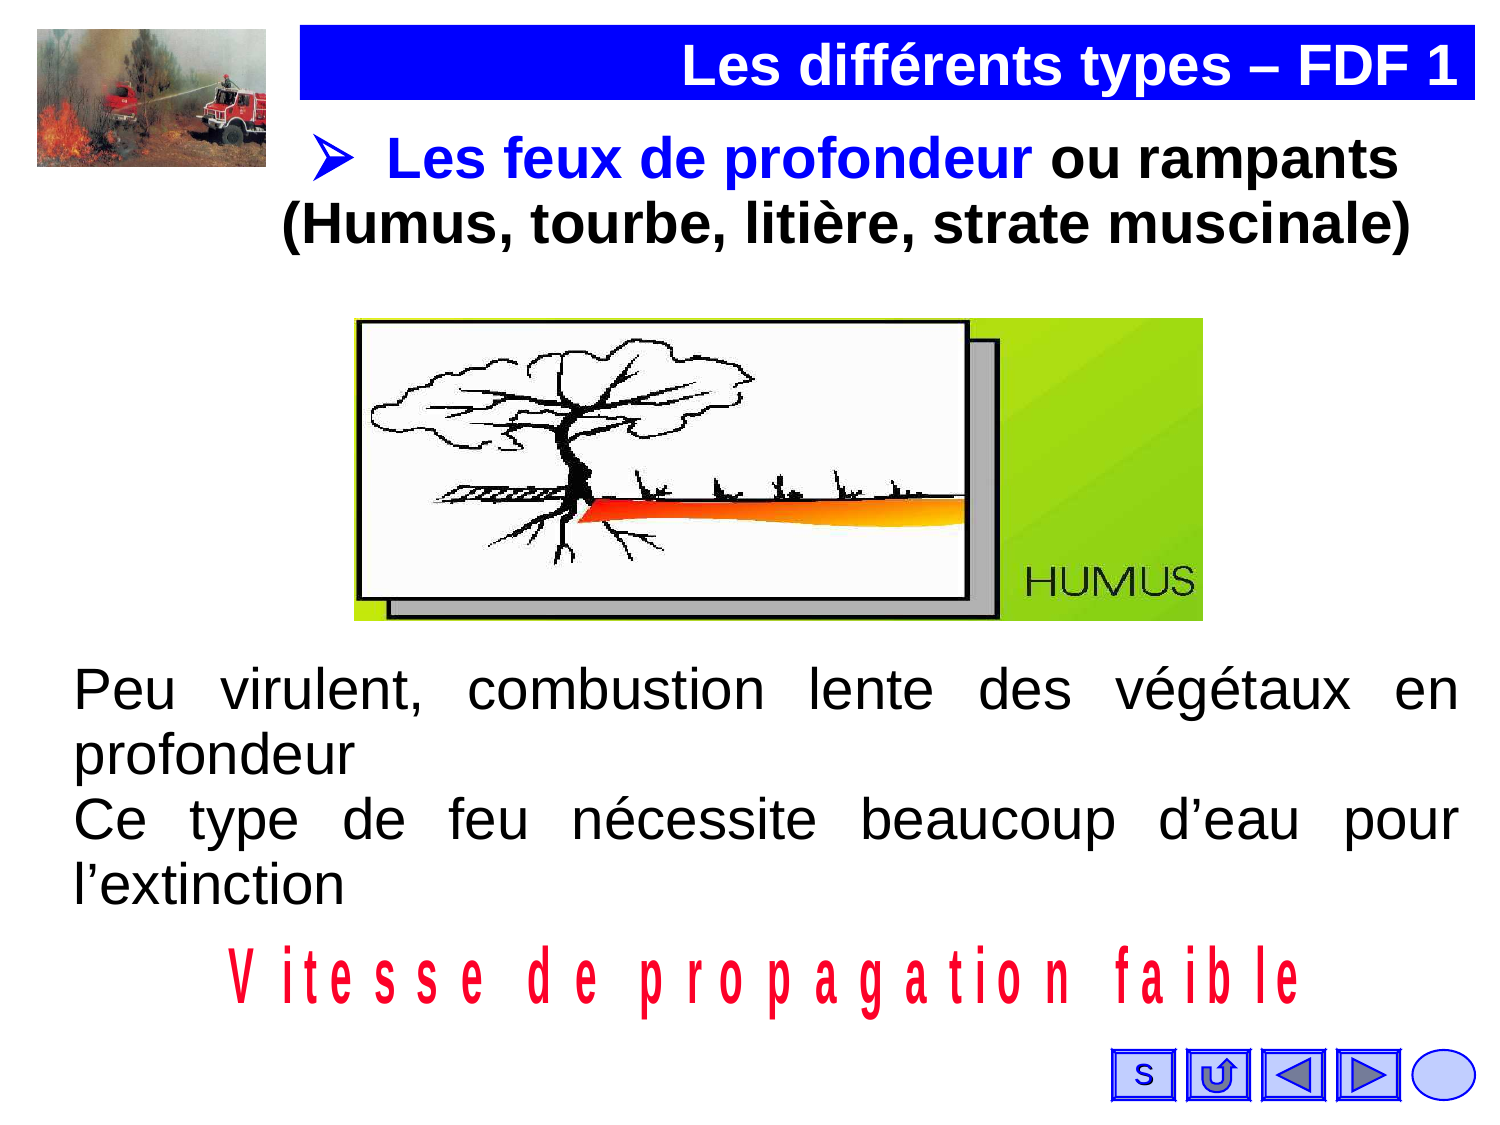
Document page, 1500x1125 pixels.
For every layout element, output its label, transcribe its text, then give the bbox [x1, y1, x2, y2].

picture [354, 318, 1203, 621]
text_box  Les feux de profondeur ou rampants (Humus, tourbe, litière, strate muscinale) [266, 118, 1429, 264]
text_box [1412, 1049, 1476, 1101]
text_box Les différents types – FDF 1 [299, 24, 1475, 100]
picture [37, 29, 266, 167]
picture [88, 918, 1469, 1034]
text_box Peu virulent, combustion lente des végétaux en profondeur Ce type de feu nécessite beaucoup d’eau pour l’extinction [59, 649, 1477, 924]
